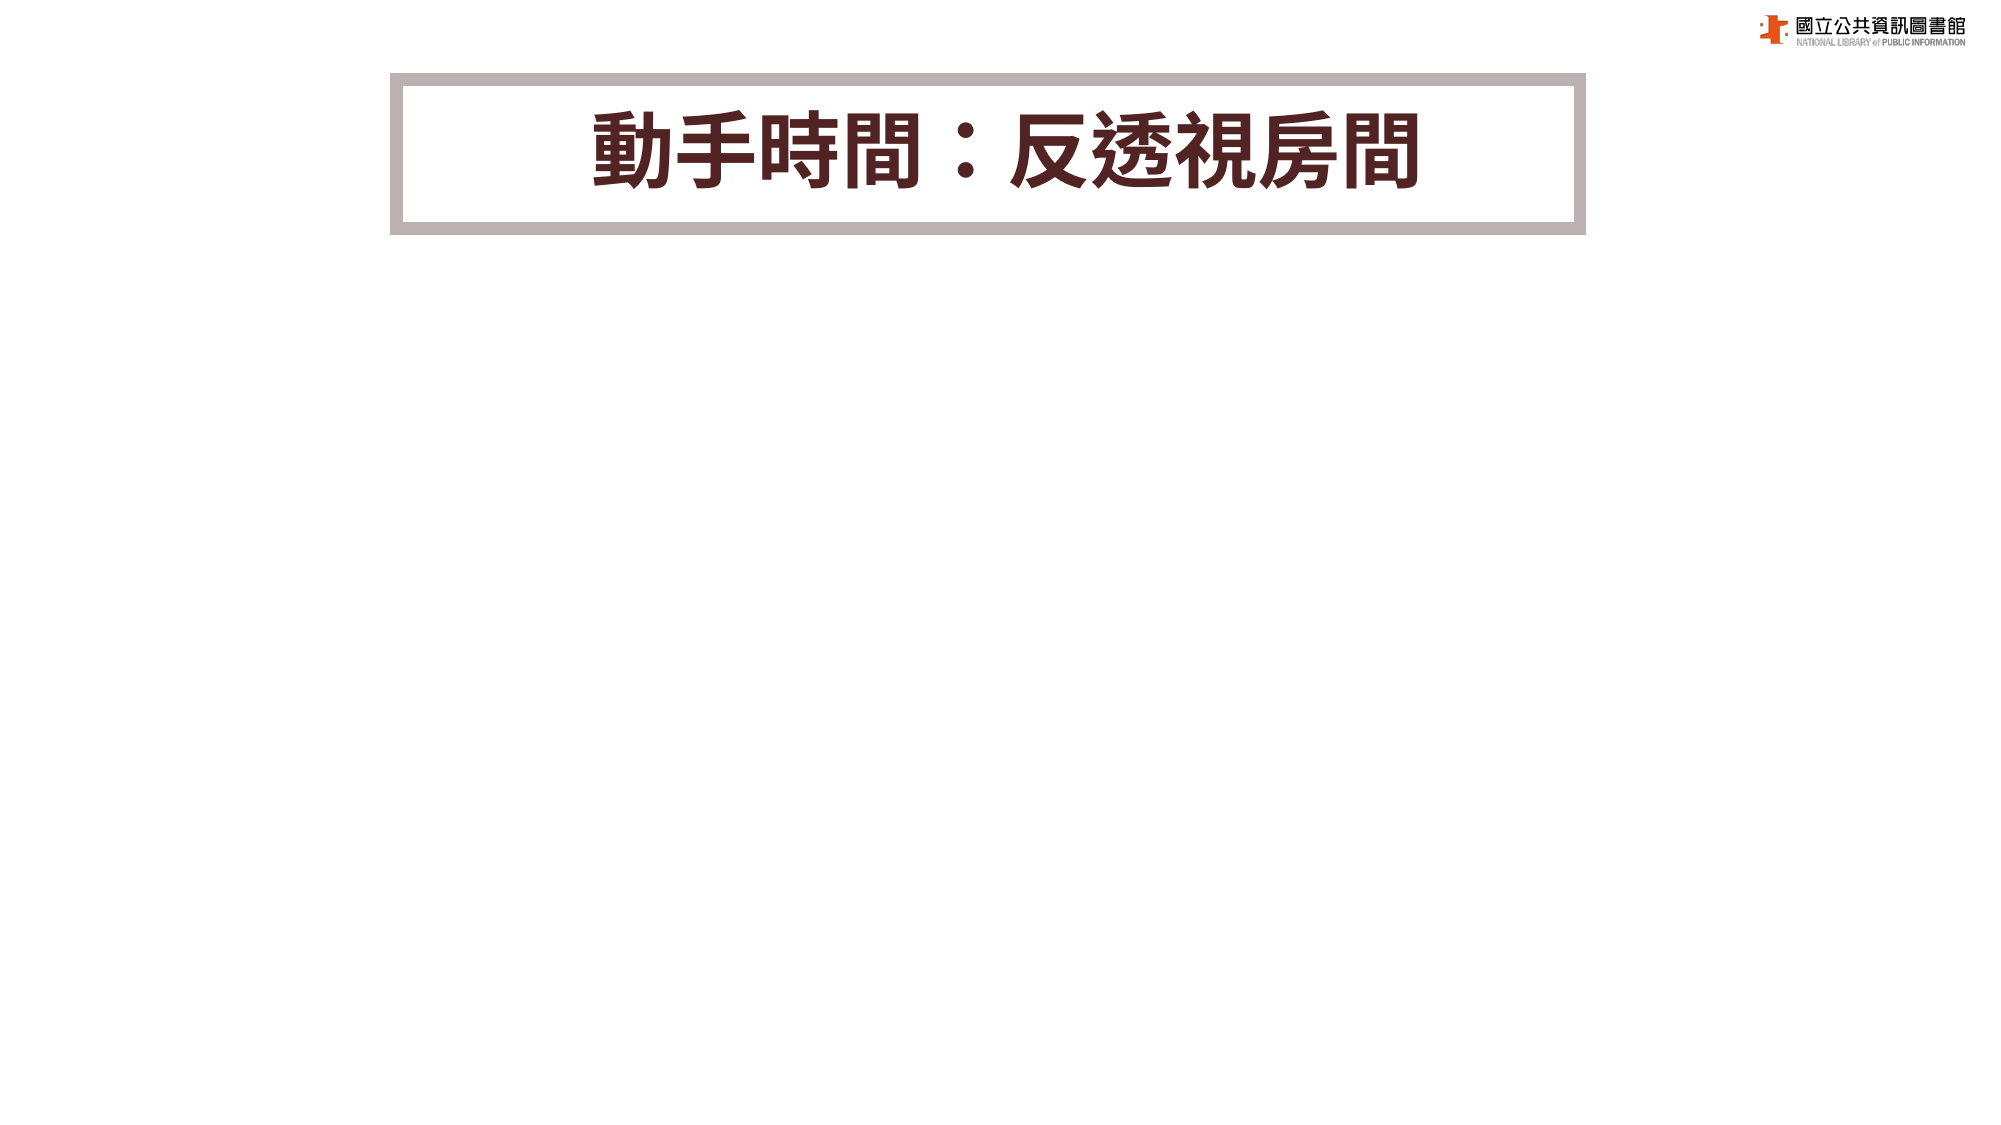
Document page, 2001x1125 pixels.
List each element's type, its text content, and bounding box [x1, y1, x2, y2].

title 動手時間：反透視房間 [396, 79, 1581, 229]
